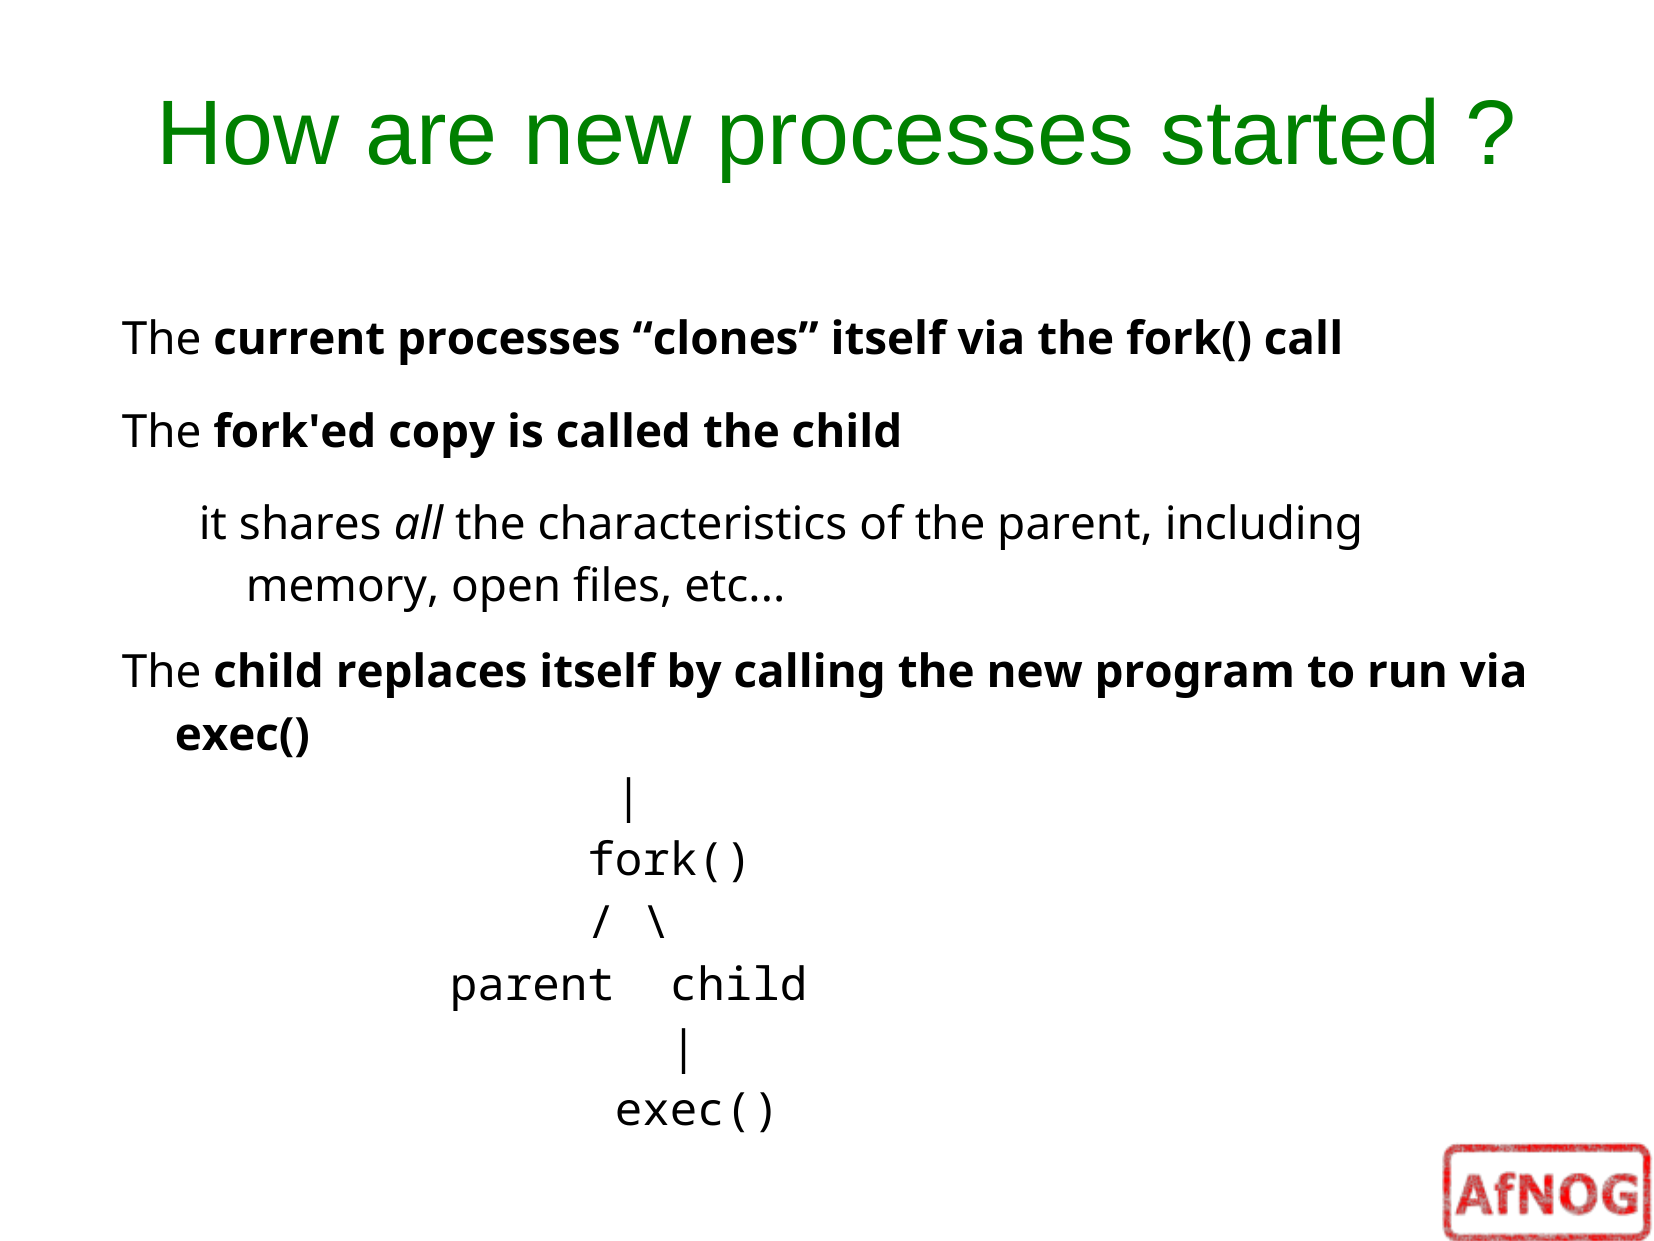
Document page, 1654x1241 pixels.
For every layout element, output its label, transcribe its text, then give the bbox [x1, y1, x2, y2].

list The current processes “clones” itself via the fork() call The fork'ed copy is called the child it shares all the characteristics of the parent, including memory, open files, etc... The child replaces itself by calling the new program to run via exec() | fork() / \ parent child | exec() [104, 306, 1544, 1144]
title How are new processes started ? [131, 29, 1544, 237]
picture [1441, 1141, 1654, 1241]
